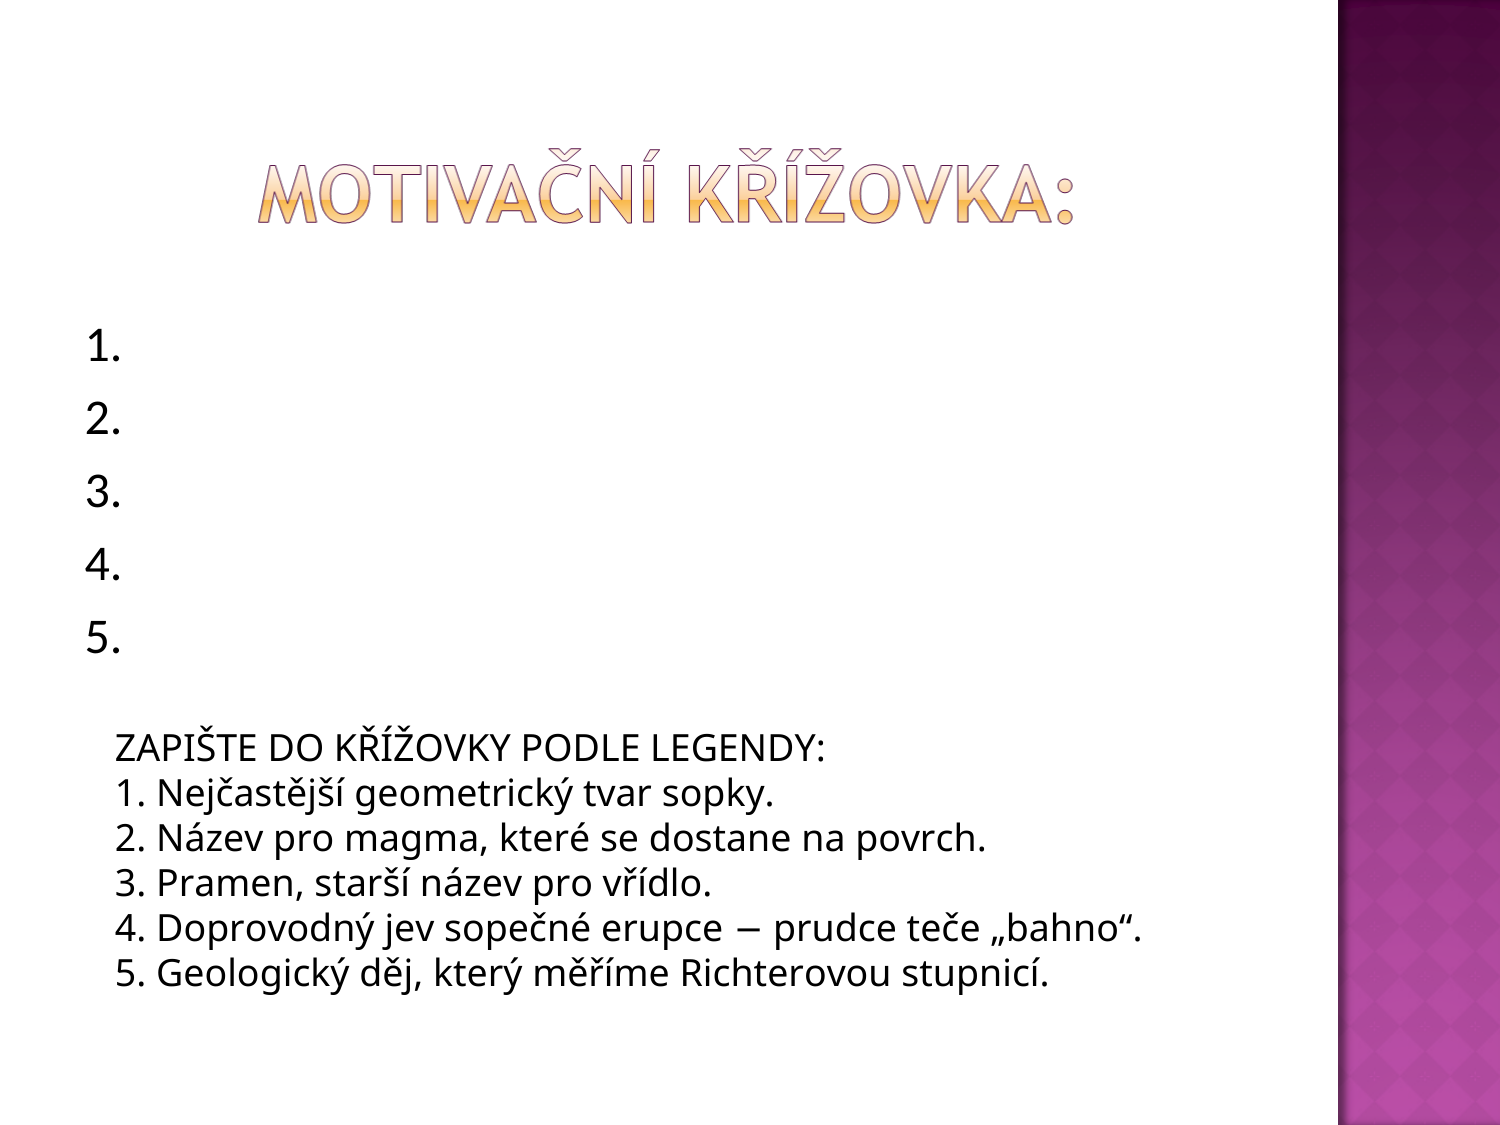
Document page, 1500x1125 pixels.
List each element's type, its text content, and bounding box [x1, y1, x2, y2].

table_cell [837, 521, 914, 594]
table_cell [219, 521, 296, 594]
table_header [991, 303, 1068, 376]
table_cell [373, 448, 451, 521]
table_cell [605, 376, 682, 448]
table_cell [605, 521, 682, 594]
table_cell [296, 594, 373, 667]
table_cell [1145, 594, 1222, 667]
table_cell [528, 594, 605, 667]
table_cell 3. [65, 448, 142, 521]
table_cell [219, 594, 296, 667]
table_cell [1068, 521, 1145, 594]
table_cell [1145, 448, 1222, 521]
table_cell [914, 521, 991, 594]
table_cell [682, 448, 759, 521]
table_header [219, 303, 296, 376]
table_cell 4. [65, 521, 142, 594]
table_cell [759, 594, 837, 667]
table_cell [451, 521, 528, 594]
table_cell [142, 376, 219, 448]
table_cell [219, 376, 296, 448]
table_cell [142, 594, 219, 667]
table_header [1145, 303, 1222, 376]
table_cell [991, 376, 1068, 448]
table_cell [528, 448, 605, 521]
table_cell [528, 521, 605, 594]
table_header [451, 303, 528, 376]
table_cell [759, 521, 837, 594]
table_header [296, 303, 373, 376]
table_cell [991, 448, 1068, 521]
table_cell [219, 448, 296, 521]
table_cell [451, 448, 528, 521]
table_header [528, 303, 605, 376]
text_box [73, 52, 1265, 241]
table_cell [296, 376, 373, 448]
table_cell [1068, 448, 1145, 521]
table_cell 2. [65, 376, 142, 448]
text_box ZAPIŠTE DO KŘÍŽOVKY PODLE LEGENDY: 1. Nejčastější geometrický tvar sopky. 2. Název pro magma, které se dostane na povrch. 3. Pramen, starší název pro vřídlo. 4. Doprovodný jev sopečné erupce − prudce teče „bahno“. 5. Geologický děj, který měříme Richterovou stupnicí. [100, 716, 1211, 1002]
table_cell [682, 376, 759, 448]
table_cell [991, 521, 1068, 594]
table_cell [682, 521, 759, 594]
table_cell [1145, 521, 1222, 594]
table_cell [837, 376, 914, 448]
table_cell 5. [65, 594, 142, 667]
table_cell [837, 448, 914, 521]
table_header [373, 303, 451, 376]
table_cell [914, 594, 991, 667]
table_cell [451, 376, 528, 448]
table_cell [1145, 376, 1222, 448]
table_cell [759, 448, 837, 521]
table_cell [759, 376, 837, 448]
table_cell [837, 594, 914, 667]
table_cell [991, 594, 1068, 667]
table_header [605, 303, 682, 376]
table_cell [528, 376, 605, 448]
table_header [682, 303, 759, 376]
table_cell [1068, 594, 1145, 667]
table_header [914, 303, 991, 376]
table_header [1068, 303, 1145, 376]
table_cell [142, 448, 219, 521]
table_cell [914, 448, 991, 521]
table_header [142, 303, 219, 376]
picture [1337, 0, 1500, 1125]
table_cell [373, 594, 451, 667]
table_cell [682, 594, 759, 667]
table_cell [373, 521, 451, 594]
table_cell [296, 521, 373, 594]
table_cell [451, 594, 528, 667]
table_cell [605, 448, 682, 521]
table_cell [1068, 376, 1145, 448]
table_cell [373, 376, 451, 448]
table_header [837, 303, 914, 376]
table_header 1. [65, 303, 142, 376]
table_cell [914, 376, 991, 448]
table_cell [296, 448, 373, 521]
table_header [759, 303, 837, 376]
table_cell [605, 594, 682, 667]
table_cell [142, 521, 219, 594]
